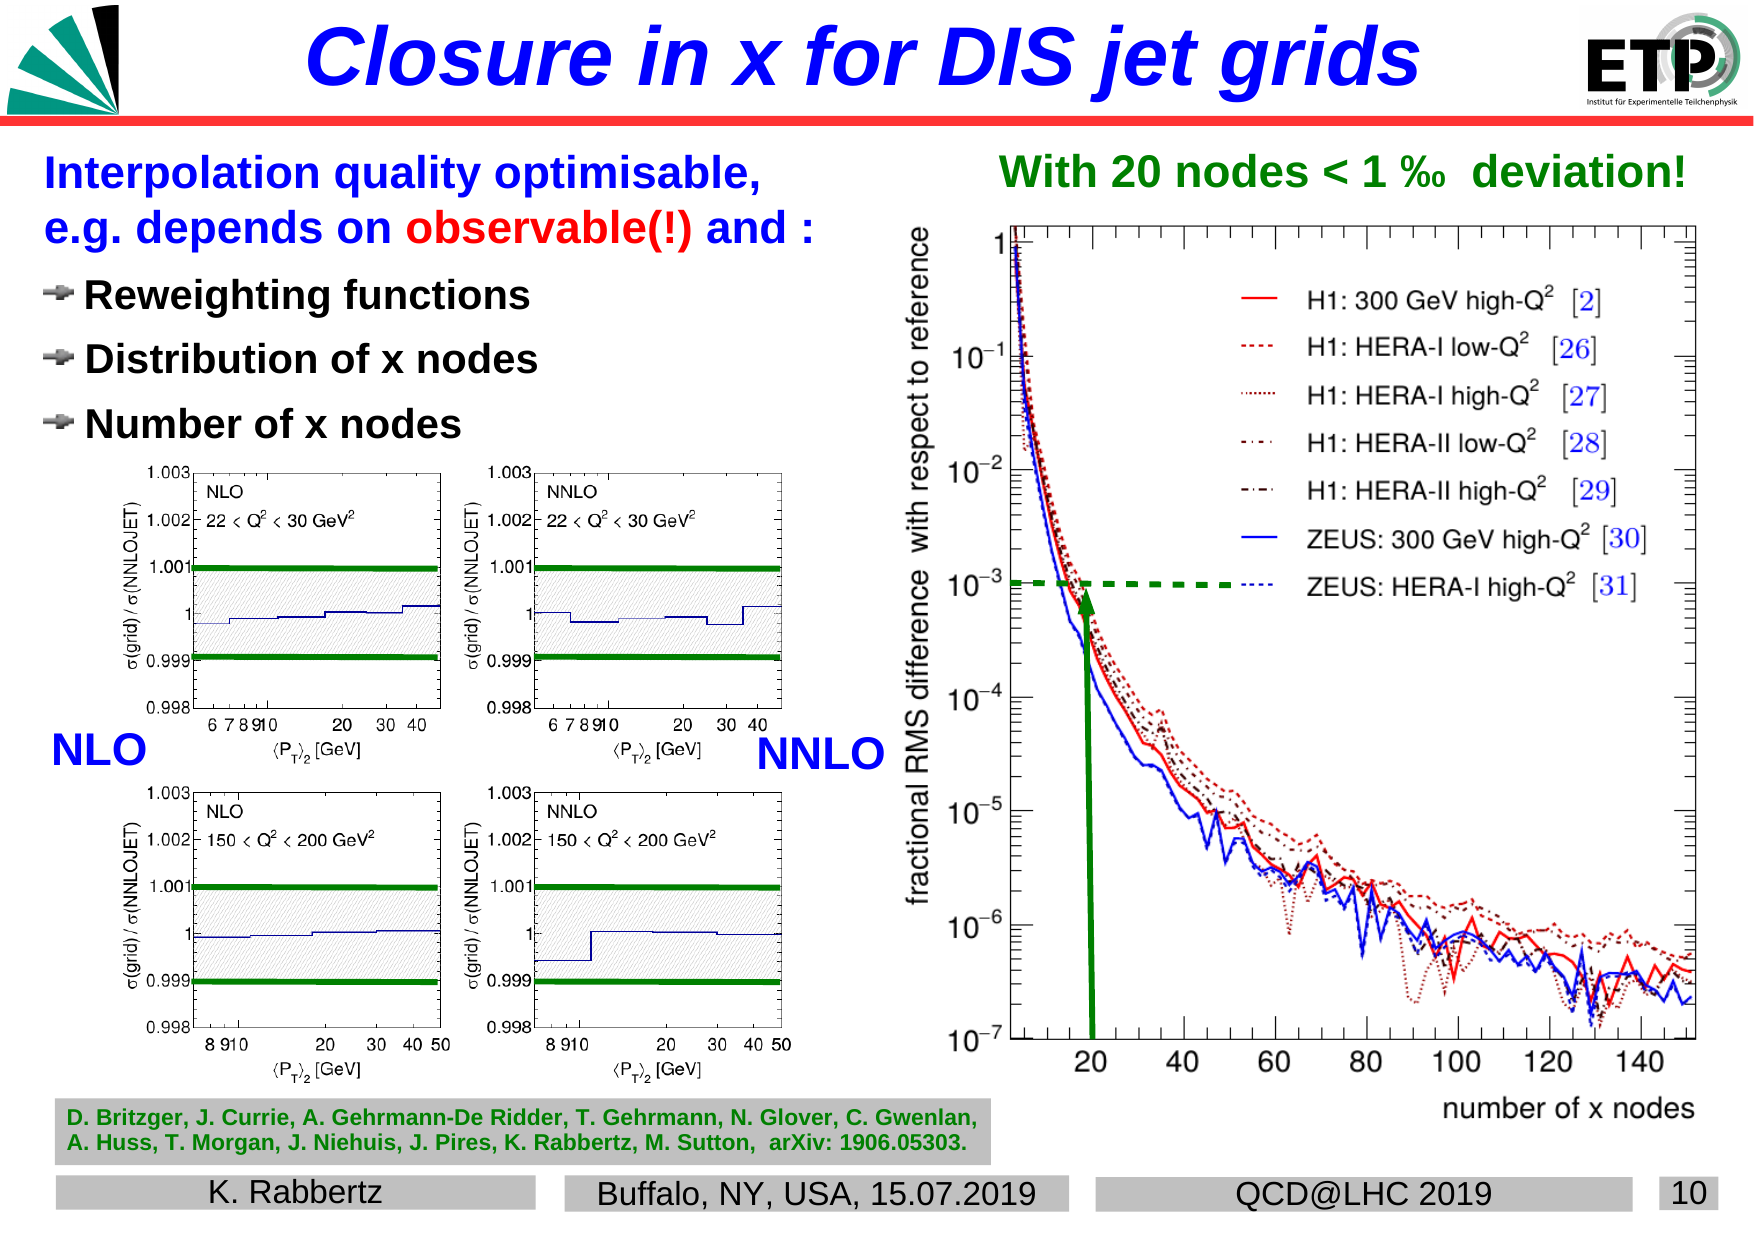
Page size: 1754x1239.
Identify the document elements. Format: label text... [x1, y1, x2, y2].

picture [892, 212, 1709, 1134]
text_box NLO [39, 718, 160, 782]
text_box NNLO [744, 721, 898, 785]
picture [7, 5, 119, 116]
picture [112, 456, 797, 1091]
text_box D. Britzger, J. Currie, A. Gehrmann-De Ridder, T. Gehrmann, N. Glover, C. Gwenlan, A. Huss, T. Morgan, J. Niehuis, J. Pires, K. Rabbertz, M. Sutton, arXiv: 1906.05303. [54, 1098, 991, 1166]
list Interpolation quality optimisable, e.g. depends on observable(!) and : Reweighting functions Distribution of x nodes Number of x nodes [43, 142, 840, 469]
text_box With 20 nodes < 1 ‰ deviation! [987, 139, 1700, 204]
picture [1606, 5, 1748, 109]
title Closure in x for DIS jet grids [123, 0, 1606, 114]
